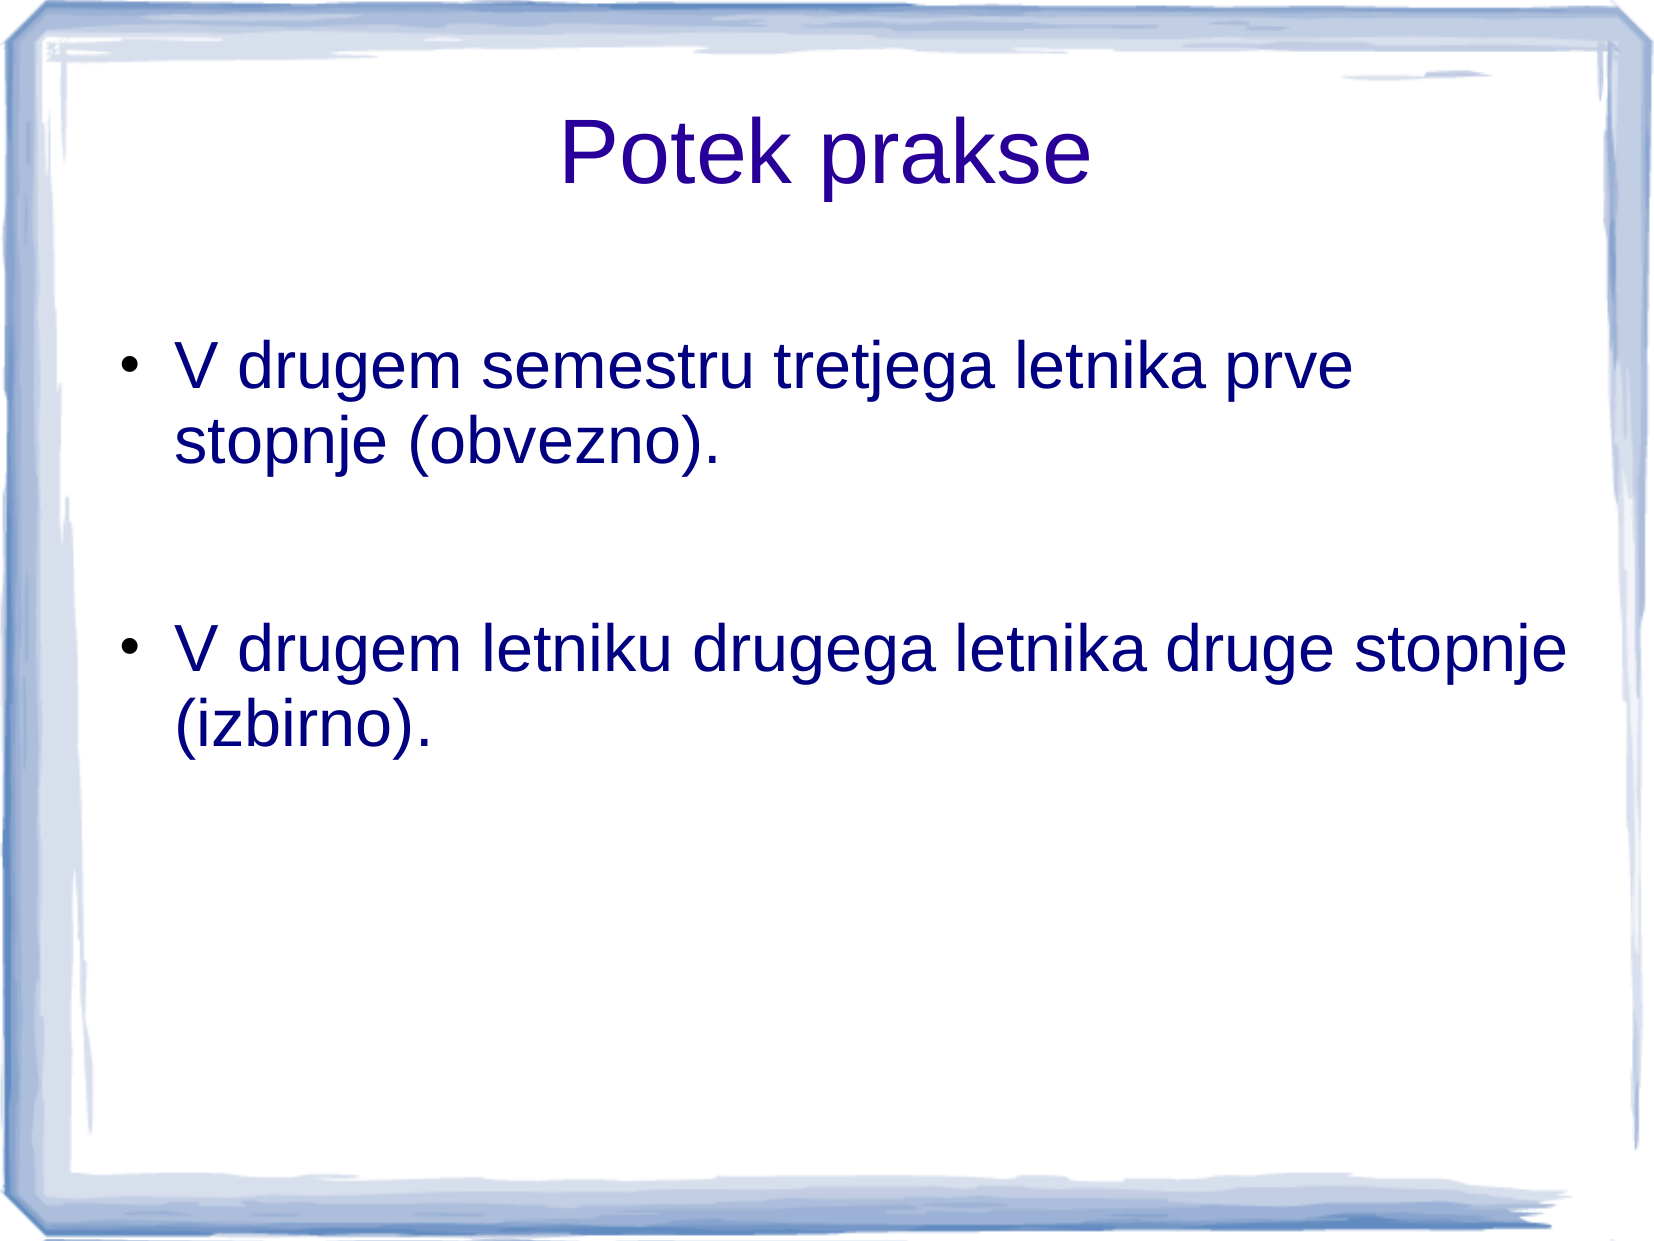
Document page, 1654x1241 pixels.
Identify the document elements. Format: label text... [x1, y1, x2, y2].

picture [0, 0, 1654, 1241]
title Potek prakse [82, 49, 1571, 257]
list V drugem semestru tretjega letnika prve stopnje (obvezno). V drugem letniku drugega letnika druge stopnje (izbirno). [118, 324, 1571, 1004]
